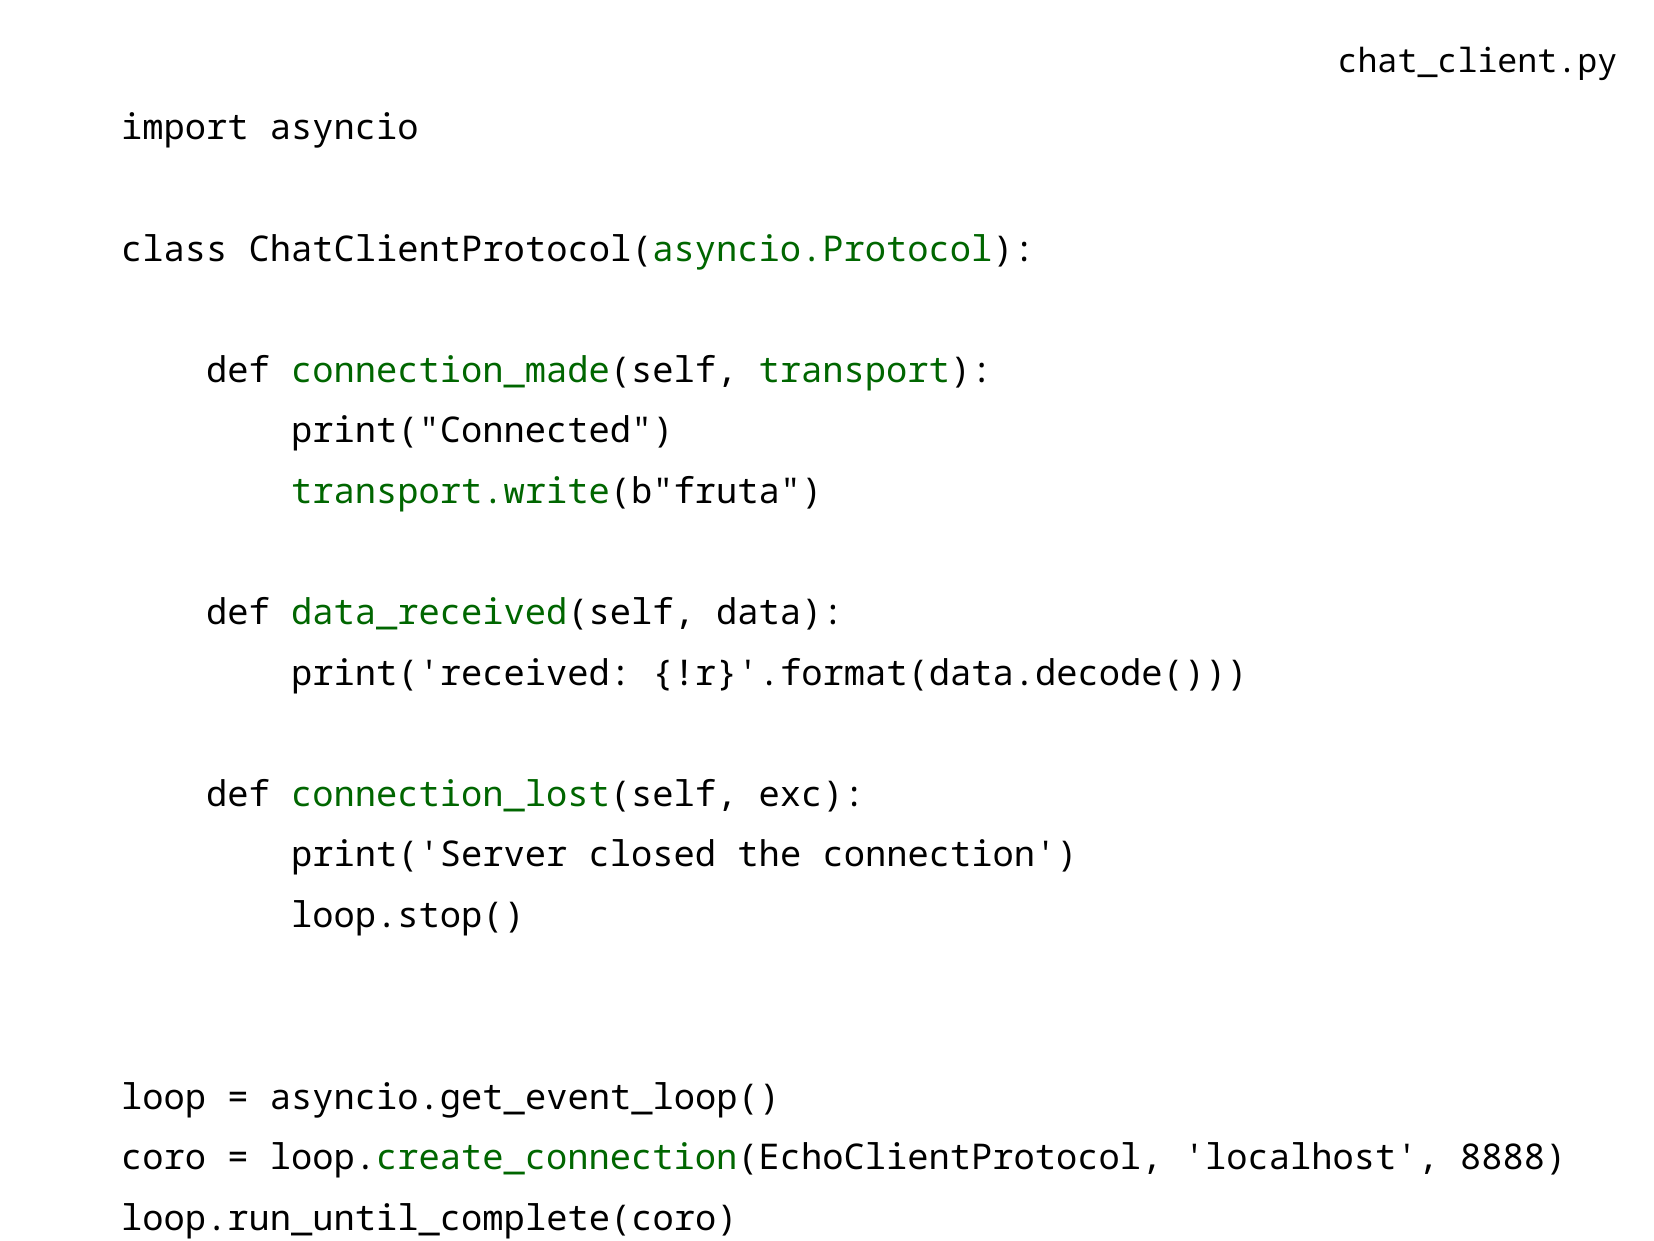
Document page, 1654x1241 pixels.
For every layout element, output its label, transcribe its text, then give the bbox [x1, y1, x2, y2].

text_box chat_client.py [1322, 29, 1633, 83]
text_box import asyncio class ChatClientProtocol(asyncio.Protocol): def connection_made(self, transport): print("Connected") transport.write(b"fruta") def data_received(self, data): print('received: {!r}'.format(data.decode())) def connection_lost(self, exc): print('Server closed the connection') loop.stop() loop = asyncio.get_event_loop() coro = loop.create_connection(EchoClientProtocol, 'localhost', 8888) loop.run_until_complete(coro) loop.run_forever() [106, 94, 1654, 1103]
